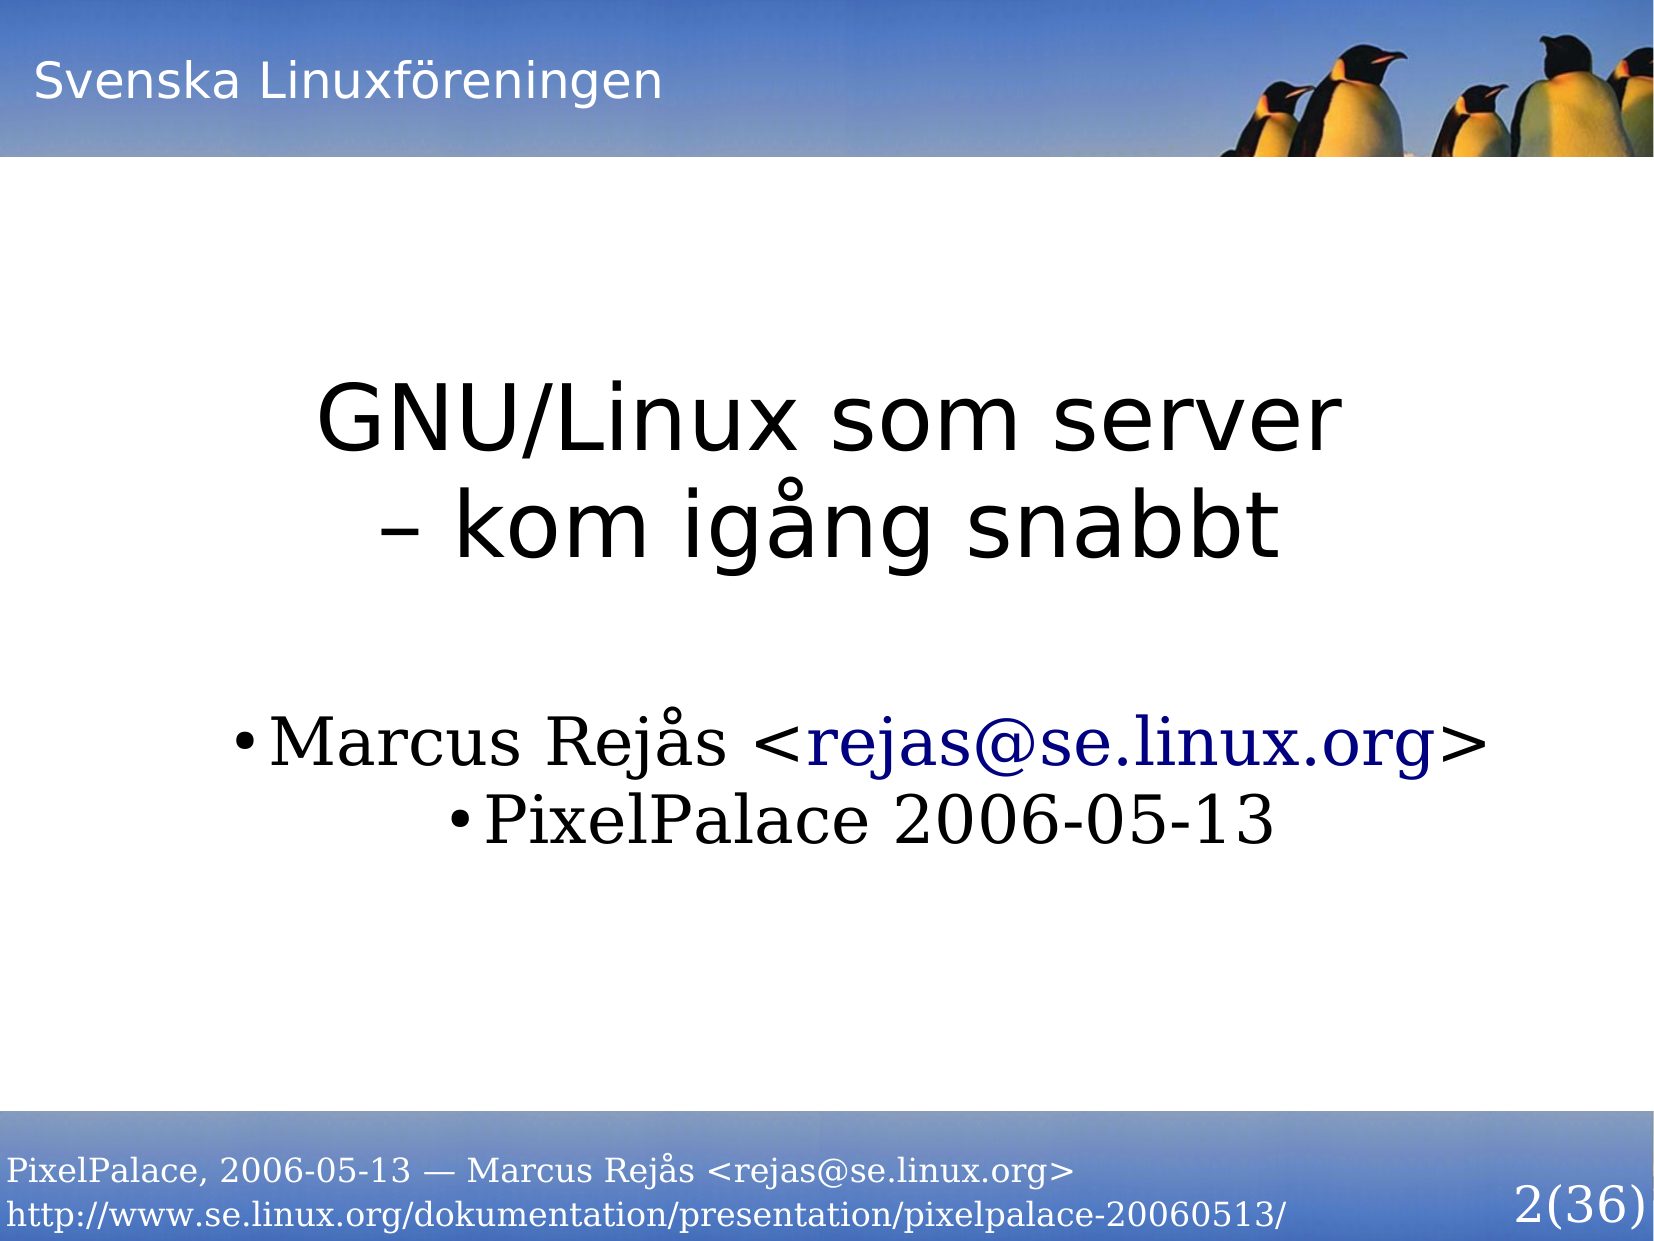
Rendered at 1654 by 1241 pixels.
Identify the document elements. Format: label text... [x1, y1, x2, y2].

title GNU/Linux som server – kom igång snabbt [123, 278, 1537, 666]
subtitle Marcus Rejås <rejas@se.linux.org> PixelPalace 2006-05-13 [121, 620, 1534, 942]
picture [0, 1111, 1654, 1241]
picture [0, 0, 1654, 157]
